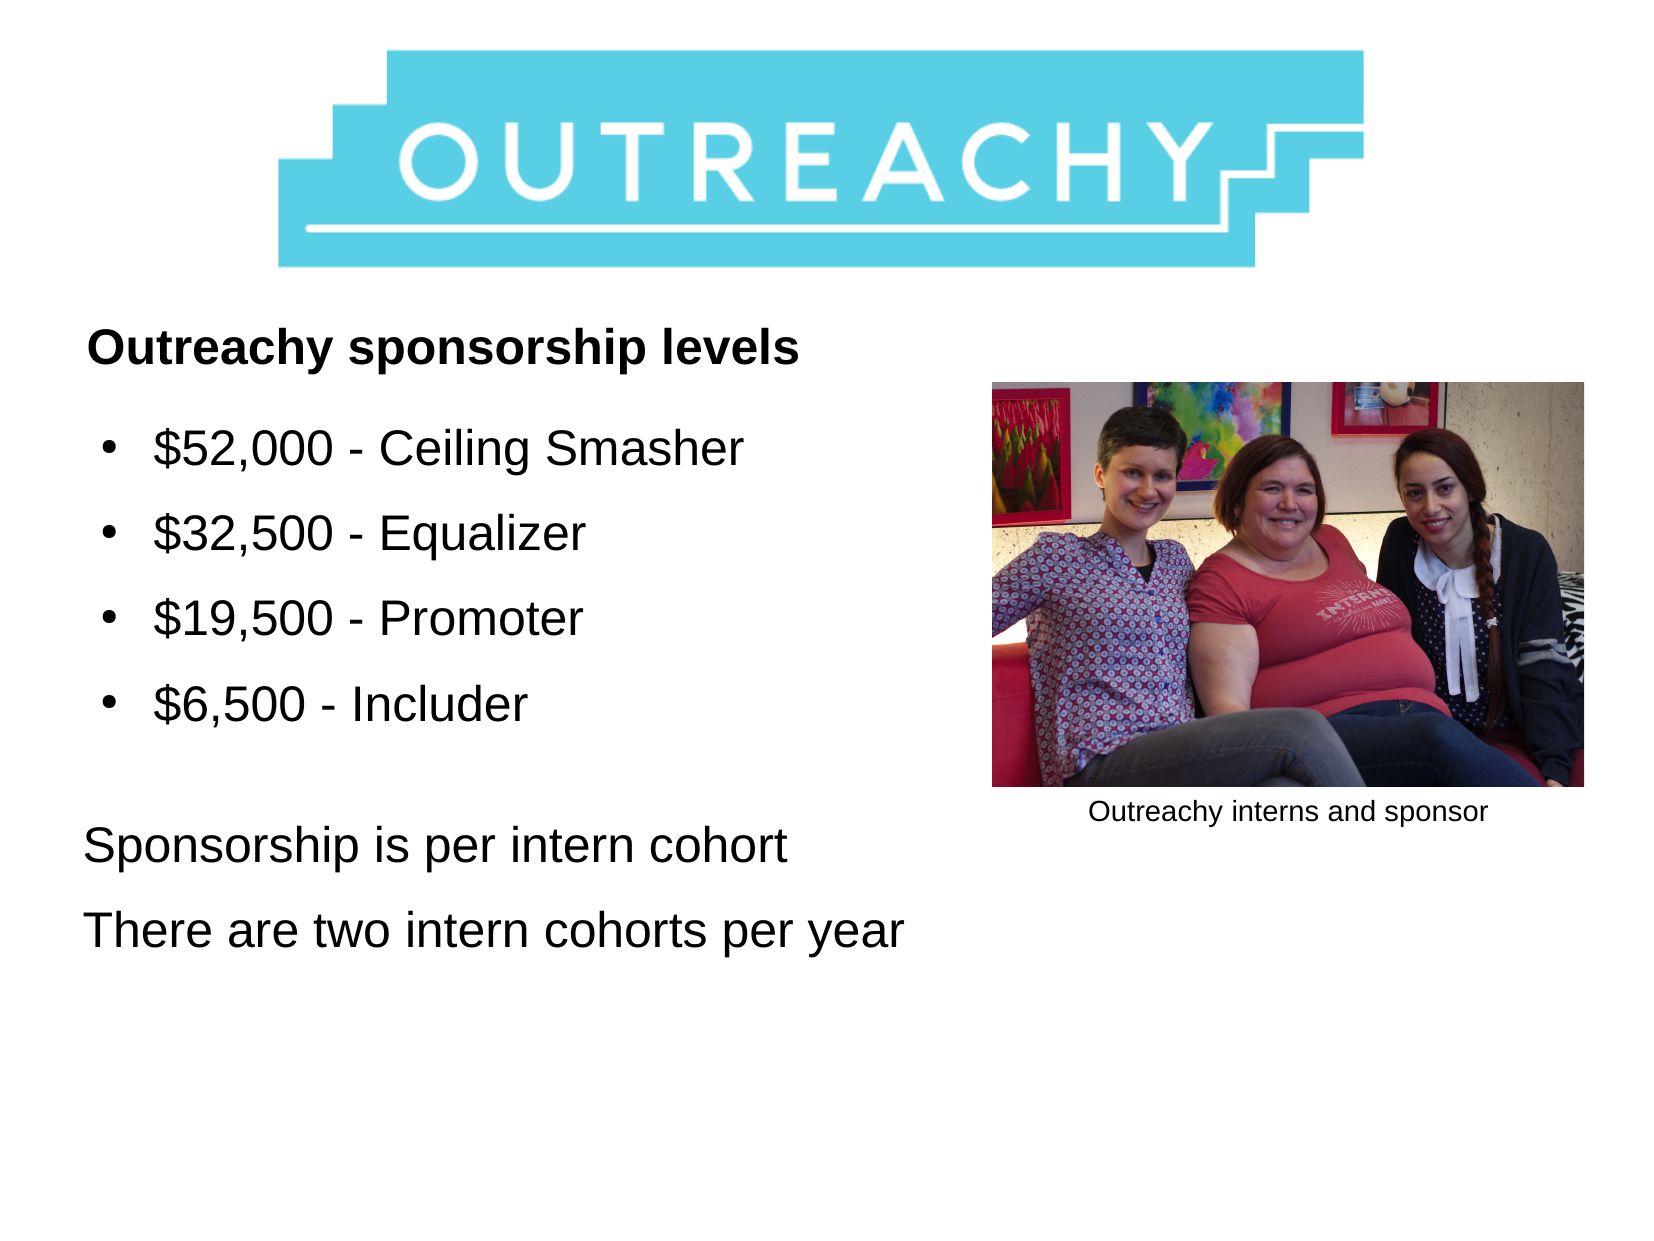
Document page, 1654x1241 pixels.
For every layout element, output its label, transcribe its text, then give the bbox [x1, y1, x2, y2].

picture [992, 382, 1585, 787]
list $52,000 - Ceiling Smasher $32,500 - Equalizer $19,500 - Promoter $6,500 - Includer Sponsorship is per intern cohort There are two intern cohorts per year [82, 420, 1576, 1201]
text_box Outreachy interns and sponsor [987, 787, 1591, 848]
picture [207, 30, 1448, 285]
text_box Outreachy sponsorship levels [71, 311, 1617, 383]
